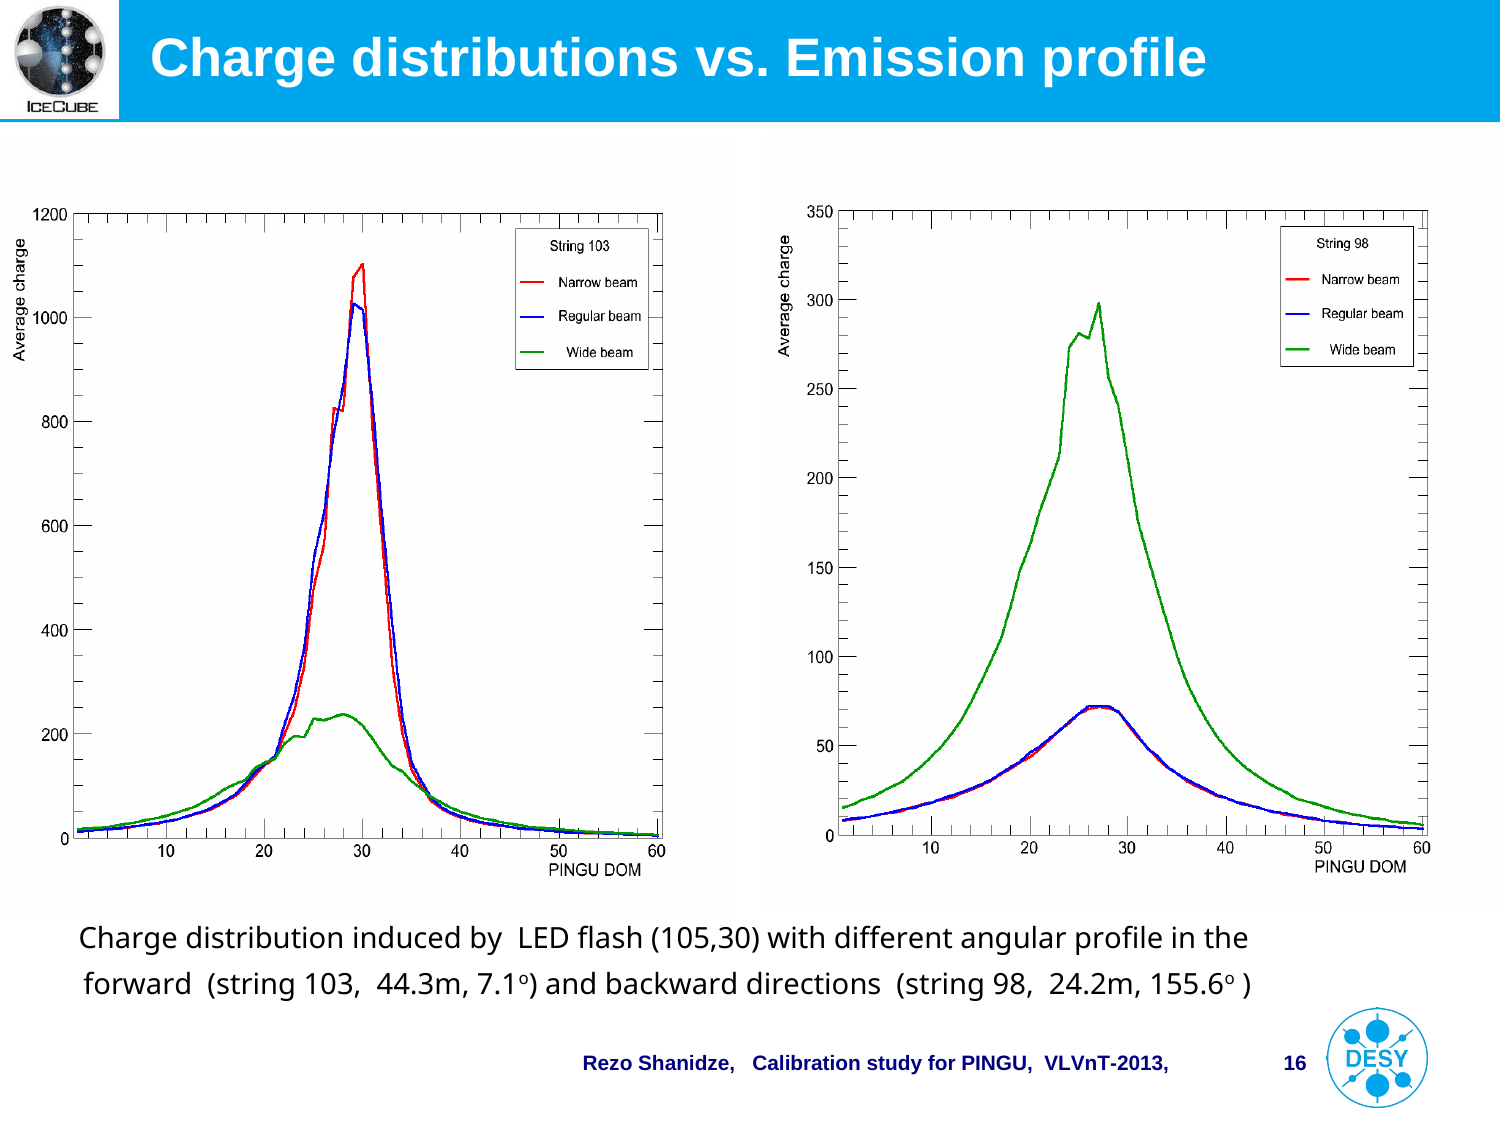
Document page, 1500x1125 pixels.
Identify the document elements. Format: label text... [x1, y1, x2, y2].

text_box Rezo Shanidze, Calibration study for PINGU, VLVnT-2013, 16 [590, 1033, 1300, 1094]
text_box Charge distribution induced by LED flash (105,30) with different angular profile in the forward (string 103, 44.3m, 7.1o) and backward directions (string 98, 24.2m, 155.6o ) [43, 905, 1478, 1078]
picture [0, 0, 118, 118]
picture [765, 132, 1500, 913]
title Charge distributions vs. Emission profile [150, 26, 1300, 89]
picture [0, 135, 736, 916]
picture [1326, 1078, 1428, 1108]
